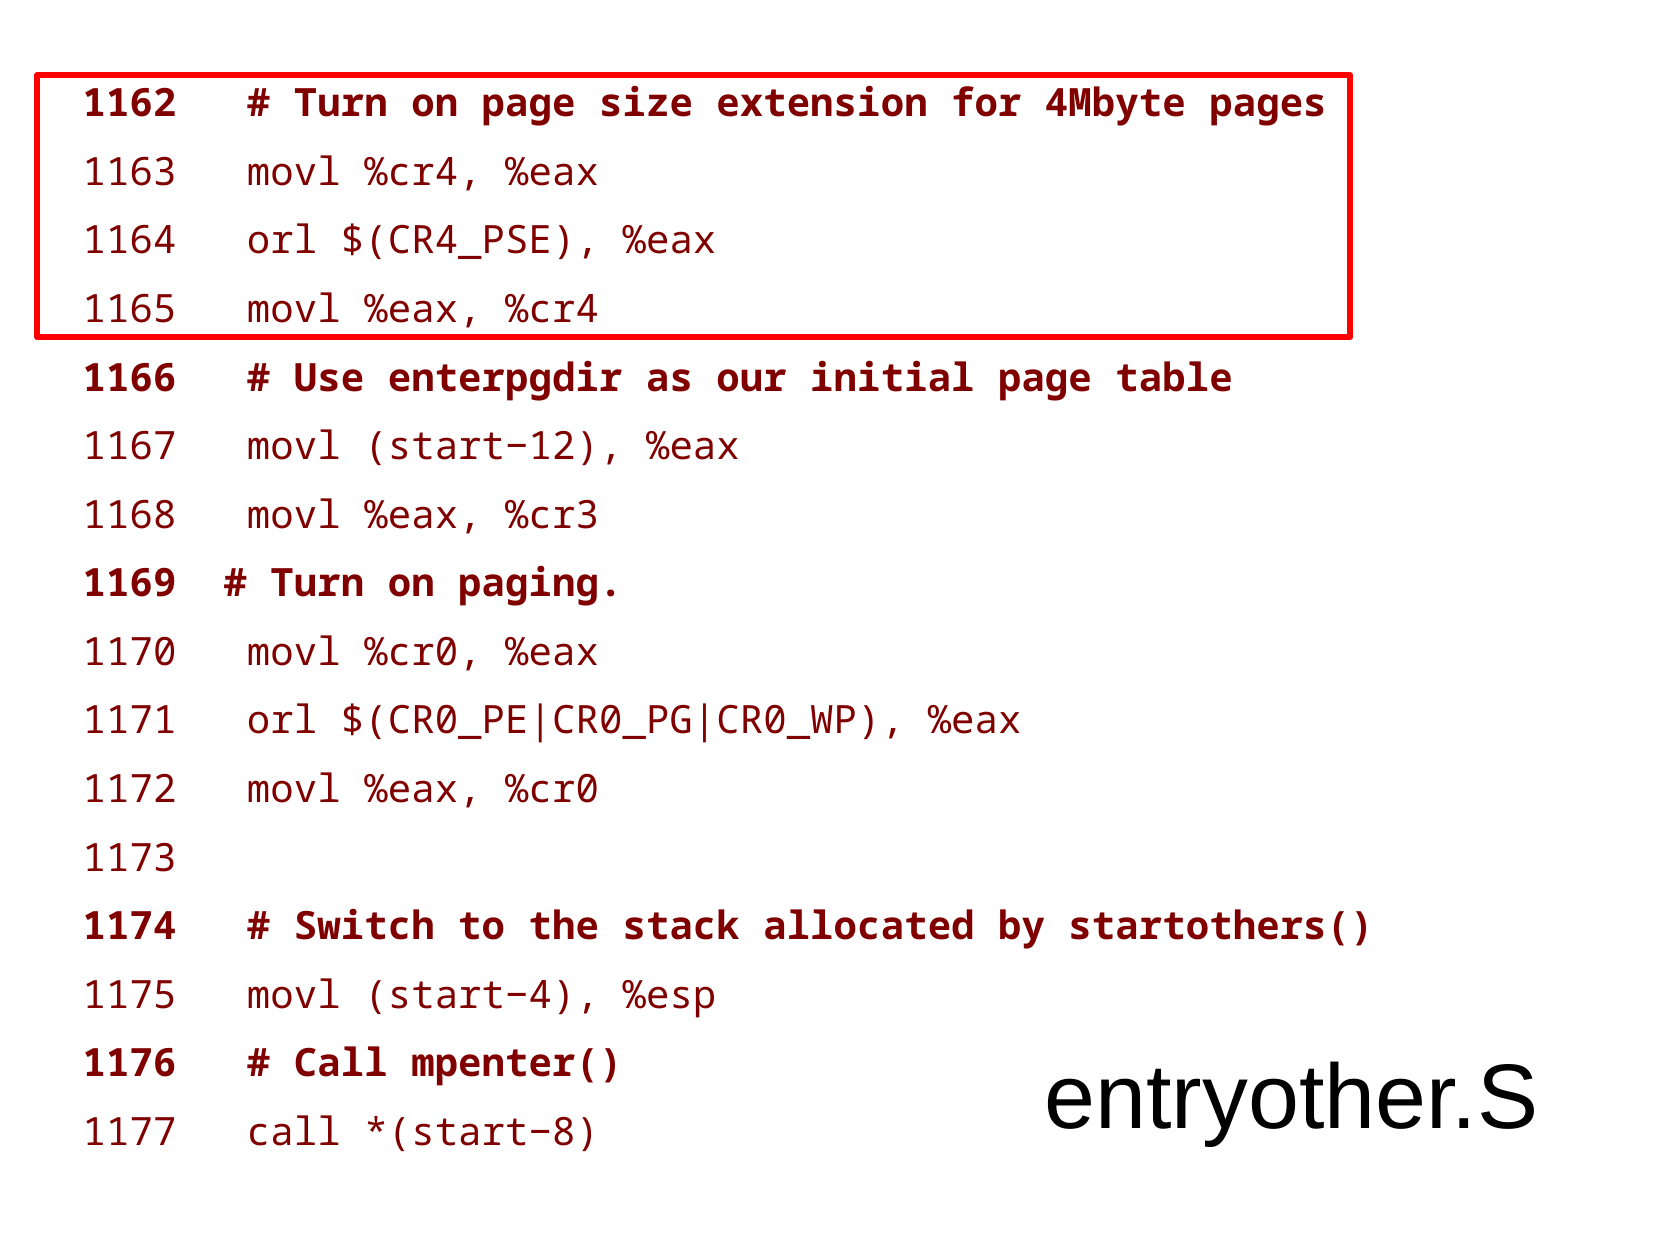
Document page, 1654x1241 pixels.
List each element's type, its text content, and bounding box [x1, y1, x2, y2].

list 1162 # Turn on page size extension for 4Mbyte pages 1163 movl %cr4, %eax 1164 orl $(CR4_PSE), %eax 1165 movl %eax, %cr4 1166 # Use enterpgdir as our initial page table 1167 movl (start−12), %eax 1168 movl %eax, %cr3 1169 # Turn on paging. 1170 movl %cr0, %eax 1171 orl $(CR0_PE|CR0_PG|CR0_WP), %eax 1172 movl %eax, %cr0 1173 1174 # Switch to the stack allocated by startothers() 1175 movl (start−4), %esp 1176 # Call mpenter() 1177 call *(start−8) [82, 78, 1347, 334]
title entryother.S [1012, 992, 1571, 1201]
list 1162 # Turn on page size extension for 4Mbyte pages 1163 movl %cr4, %eax 1164 orl $(CR4_PSE), %eax 1165 movl %eax, %cr4 1166 # Use enterpgdir as our initial page table 1167 movl (start−12), %eax 1168 movl %eax, %cr3 1169 # Turn on paging. 1170 movl %cr0, %eax 1171 orl $(CR0_PE|CR0_PG|CR0_WP), %eax 1172 movl %eax, %cr0 1173 1174 # Switch to the stack allocated by startothers() 1175 movl (start−4), %esp 1176 # Call mpenter() 1177 call *(start−8) [82, 75, 1571, 1163]
